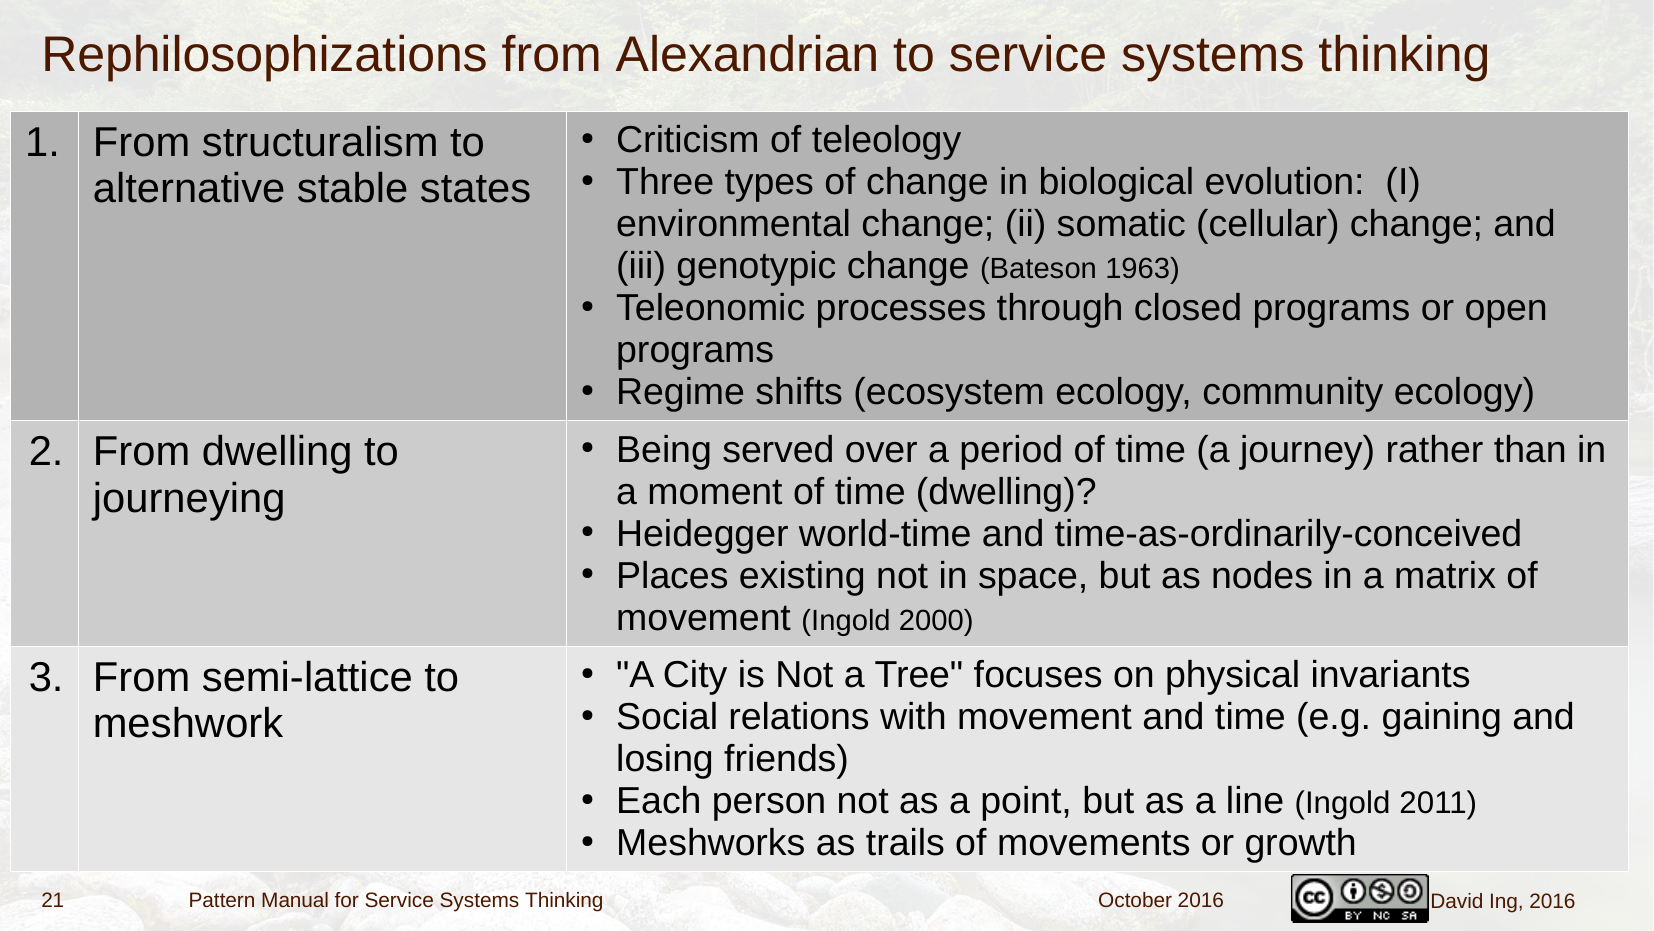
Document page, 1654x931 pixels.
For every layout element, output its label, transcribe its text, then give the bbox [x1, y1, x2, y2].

table_cell From dwelling to journeying [79, 421, 566, 646]
table_cell From semi-lattice to meshwork [79, 647, 566, 871]
table_header Criticism of teleology Three types of change in biological evolution: (I) environmental change; (ii) somatic (cellular) change; and (iii) genotypic change (Bateson 1963) Teleonomic processes through closed programs or open programs Regime shifts (ecosystem ecology, community ecology) [567, 112, 1628, 420]
table_header From structuralism to alternative stable states [79, 112, 566, 420]
title Rephilosophizations from Alexandrian to service systems thinking [41, 30, 1613, 111]
table_cell "A City is Not a Tree" focuses on physical invariants Social relations with movement and time (e.g. gaining and losing friends) Each person not as a point, but as a line (Ingold 2011) Meshworks as trails of movements or growth [567, 647, 1628, 871]
picture [0, 0, 1654, 931]
table_cell Being served over a period of time (a journey) rather than in a moment of time (dwelling)? Heidegger world-time and time-as-ordinarily-conceived Places existing not in space, but as nodes in a matrix of movement (Ingold 2000) [567, 421, 1628, 646]
table_cell 2. [11, 421, 78, 646]
table_header 1. [11, 112, 78, 420]
table_cell 3. [11, 647, 78, 871]
